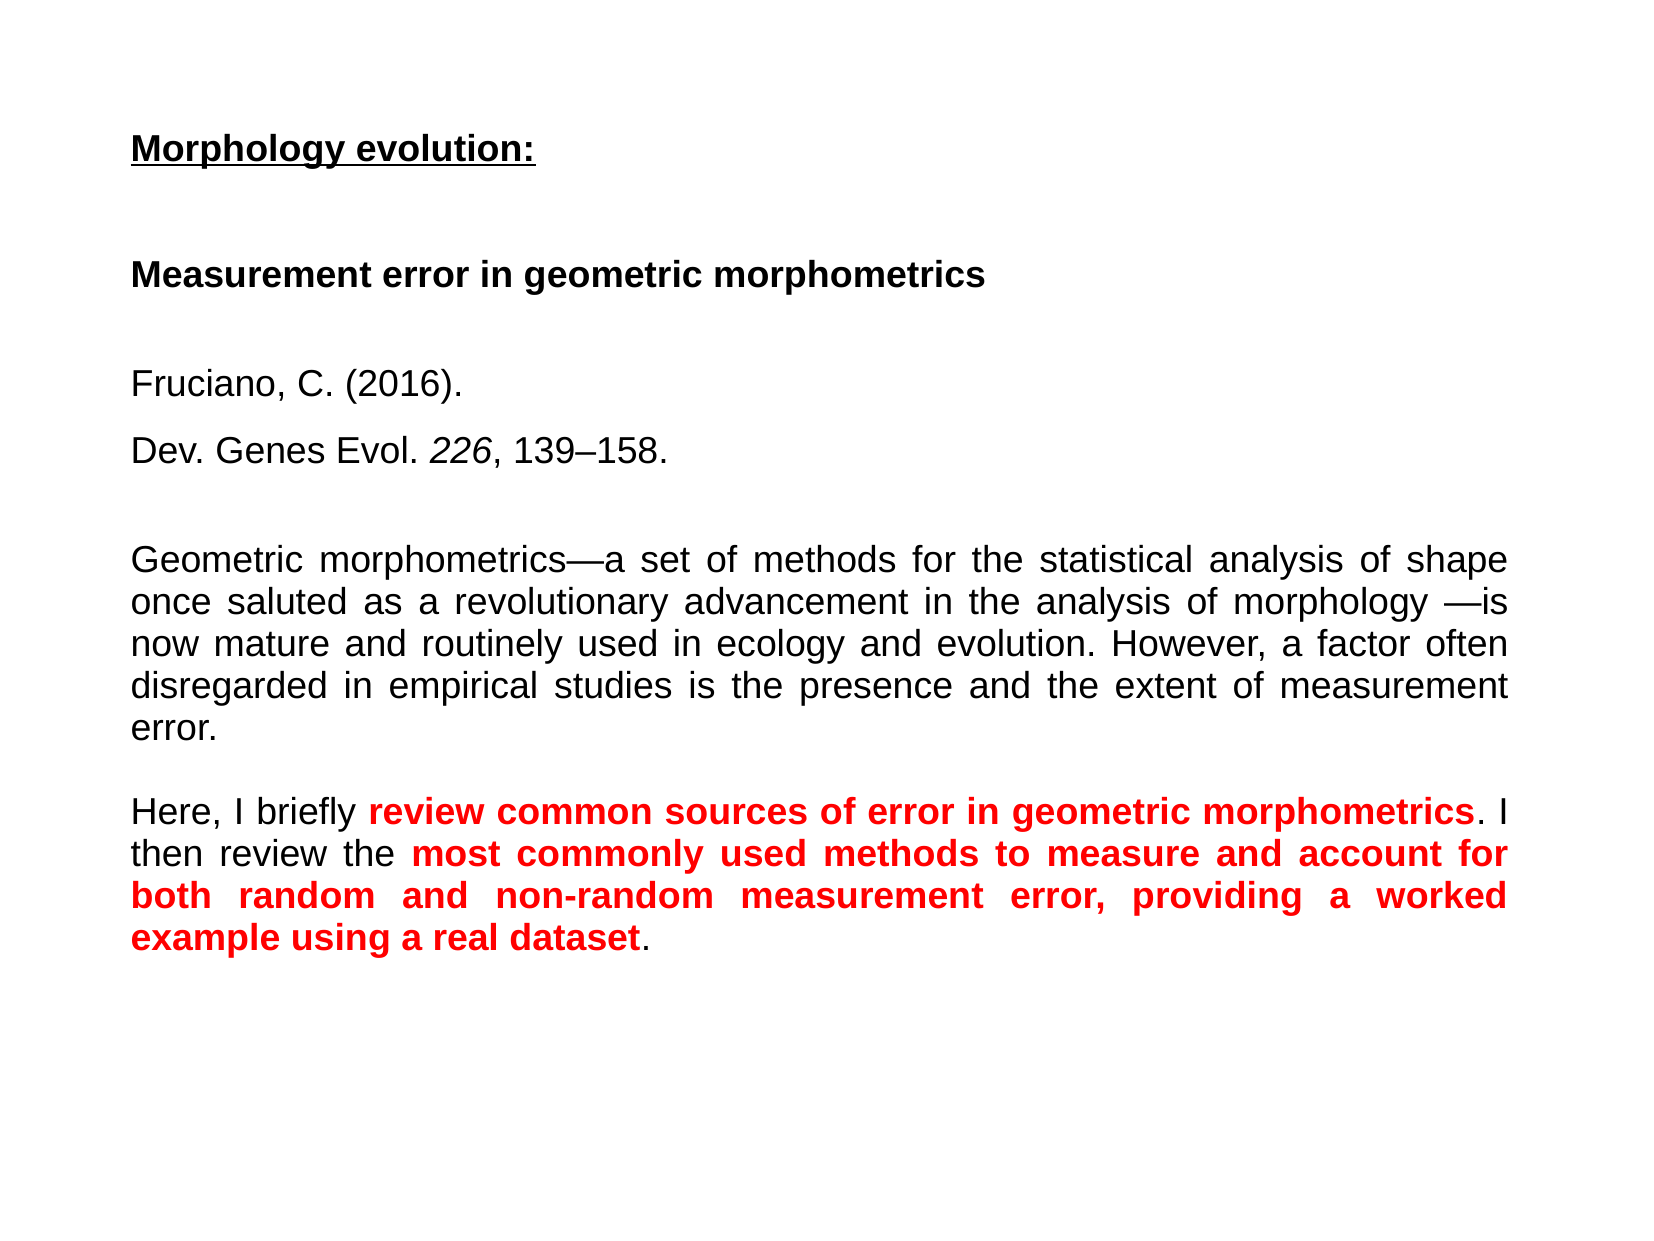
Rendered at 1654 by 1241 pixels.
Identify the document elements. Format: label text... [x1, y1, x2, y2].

text_box Morphology evolution: Measurement error in geometric morphometrics Fruciano, C. (2016). Dev. Genes Evol. 226, 139–158. Geometric morphometrics—a set of methods for the statistical analysis of shape once saluted as a revolutionary advancement in the analysis of morphology —is now mature and routinely used in ecology and evolution. However, a factor often disregarded in empirical studies is the presence and the extent of measurement error. Here, I briefly review common sources of error in geometric morphometrics. I then review the most commonly used methods to measure and account for both random and non-random measurement error, providing a worked example using a real dataset. [115, 120, 1524, 1111]
